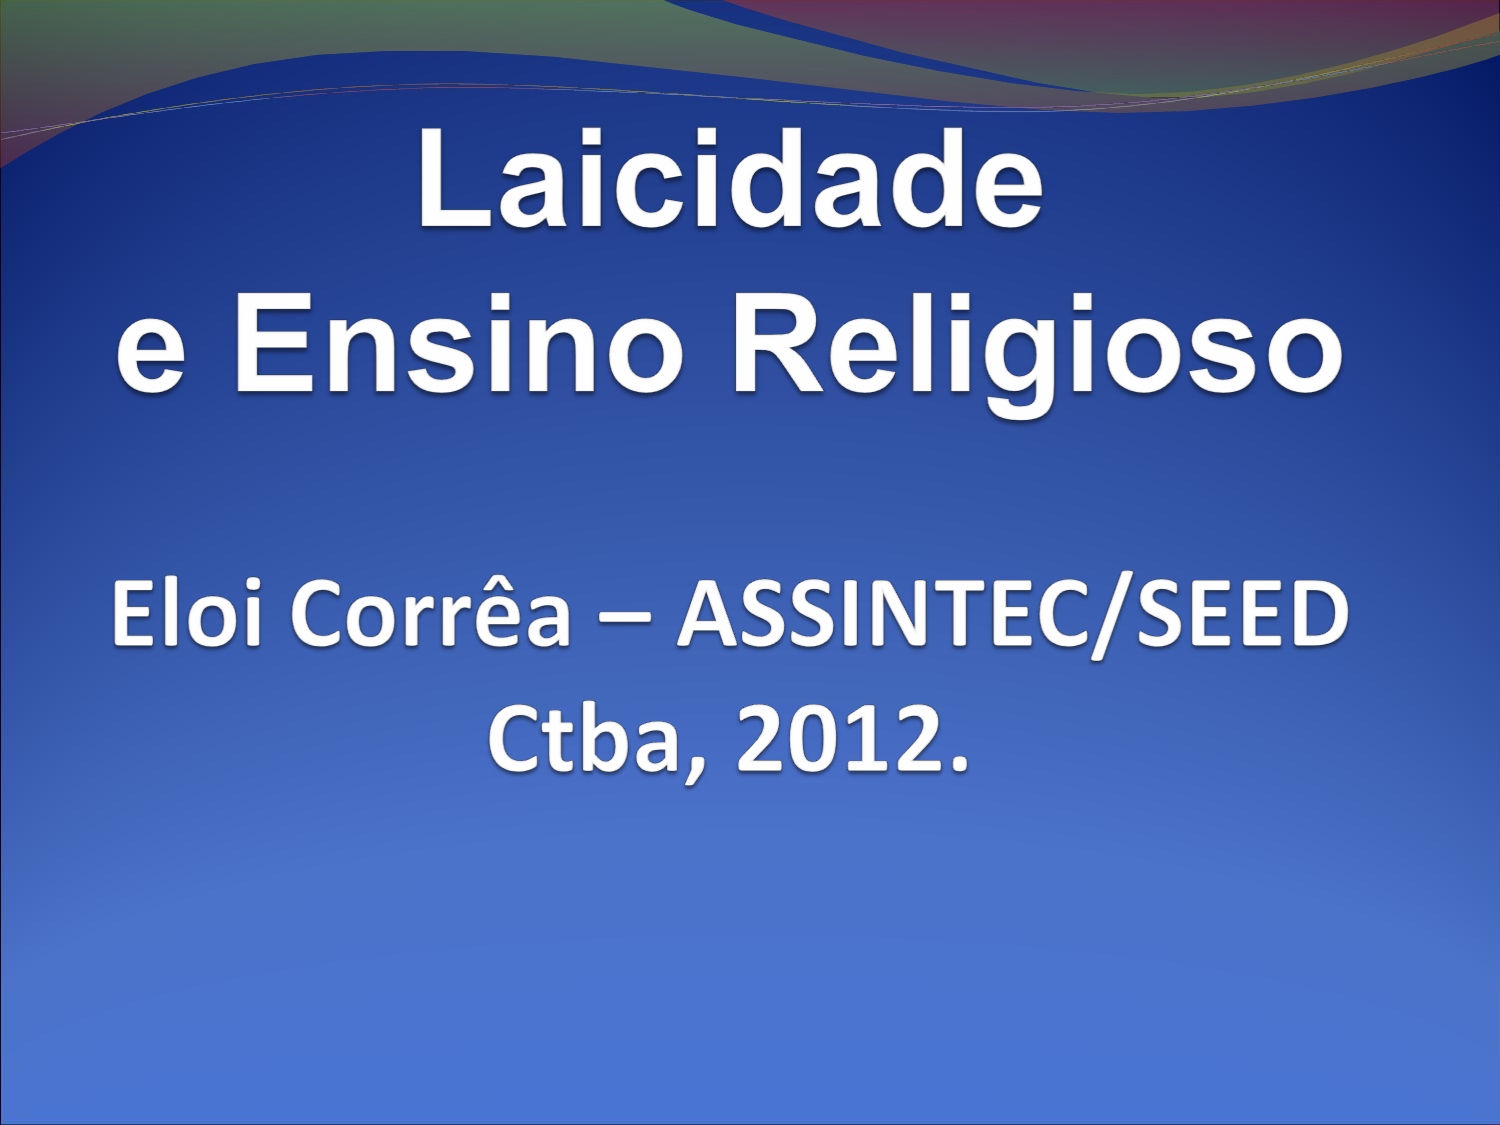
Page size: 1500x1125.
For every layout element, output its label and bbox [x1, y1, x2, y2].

text_box [22, 46, 1476, 924]
picture [0, 0, 1500, 1125]
